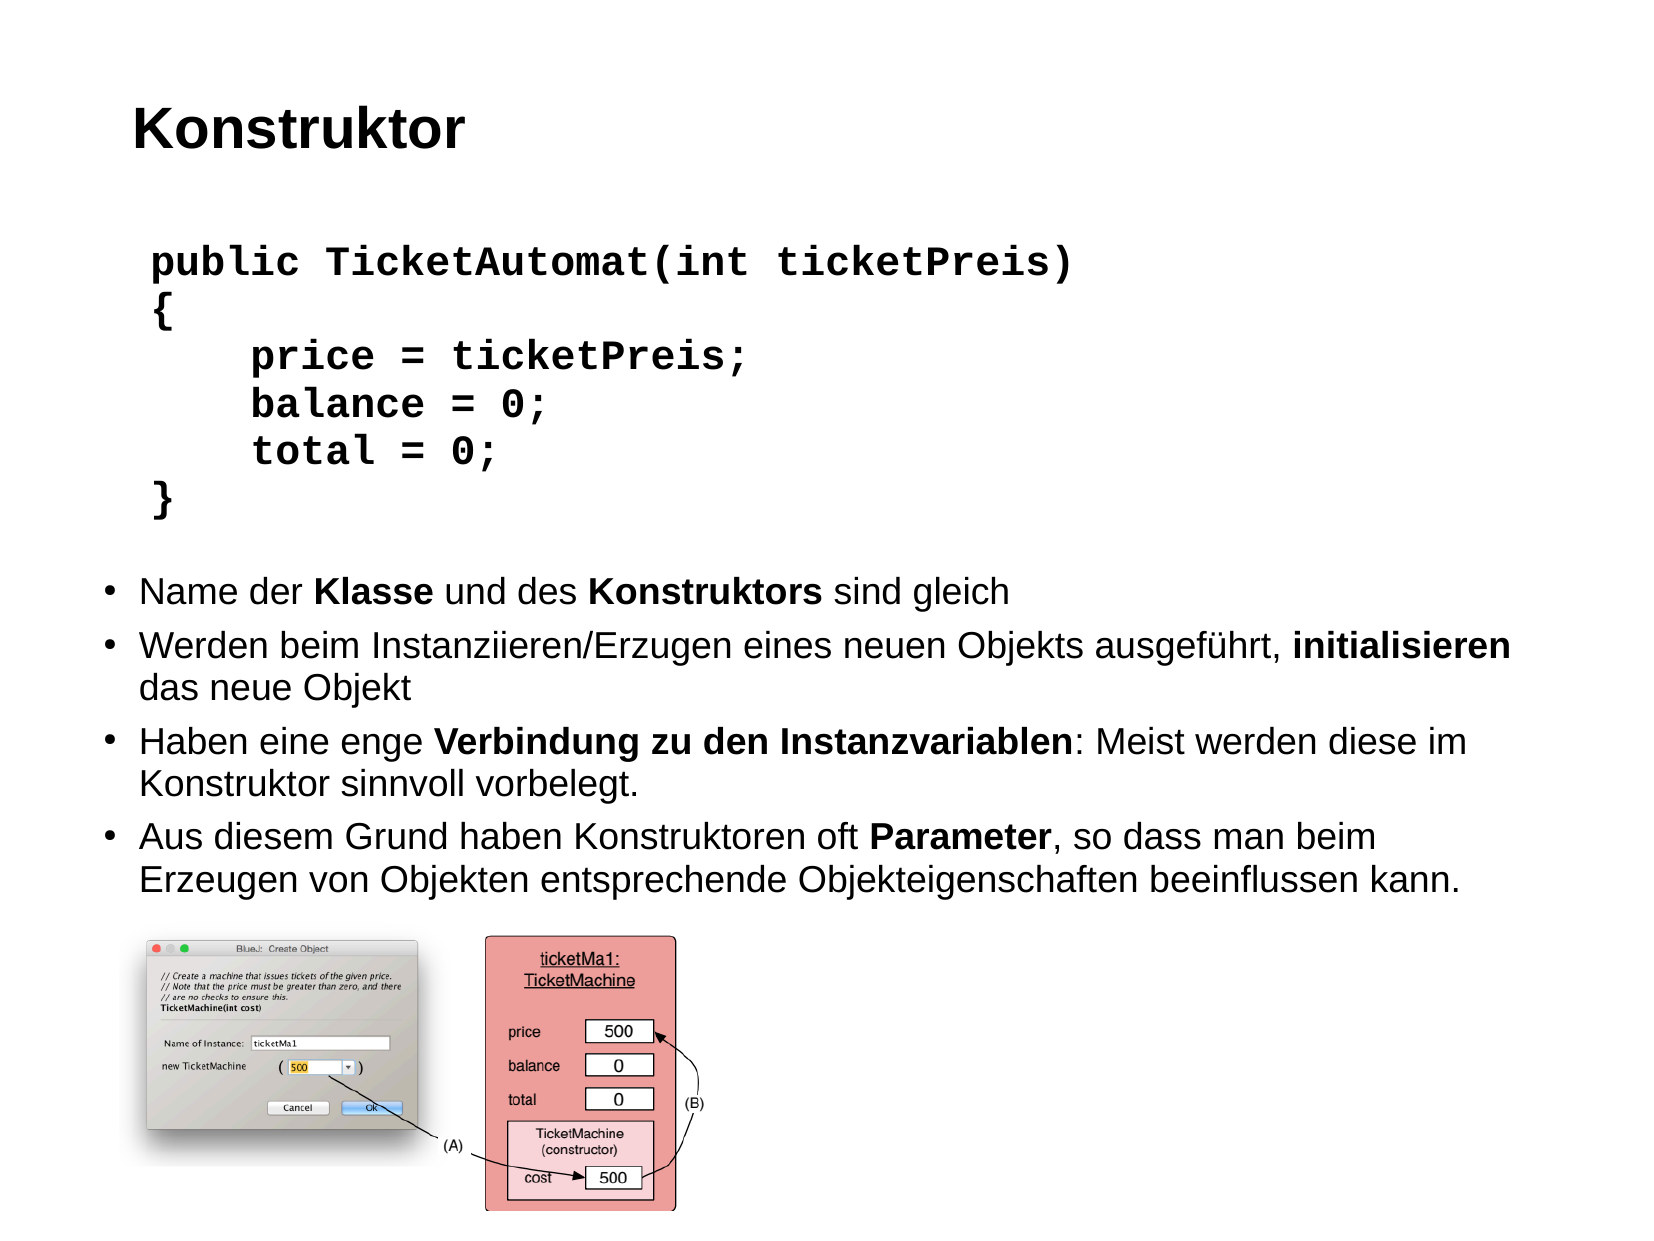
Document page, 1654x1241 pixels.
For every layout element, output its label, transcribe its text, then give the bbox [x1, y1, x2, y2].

picture [118, 921, 711, 1211]
text_box public TicketAutomat(int ticketPreis) { price = ticketPreis; balance = 0; total = 0; } [135, 233, 1211, 563]
text_box Konstruktor [118, 88, 1536, 290]
text_box Name der Klasse und des Konstruktors sind gleich Werden beim Instanziieren/Erzugen eines neuen Objekts ausgeführt, initialisieren das neue Objekt Haben eine enge Verbindung zu den Instanzvariablen: Meist werden diese im Konstruktor sinnvoll vorbelegt. Aus diesem Grund haben Konstruktoren oft Parameter, so dass man beim Erzeugen von Objekten entsprechende Objekteigenschaften beeinflussen kann. [88, 563, 1551, 975]
